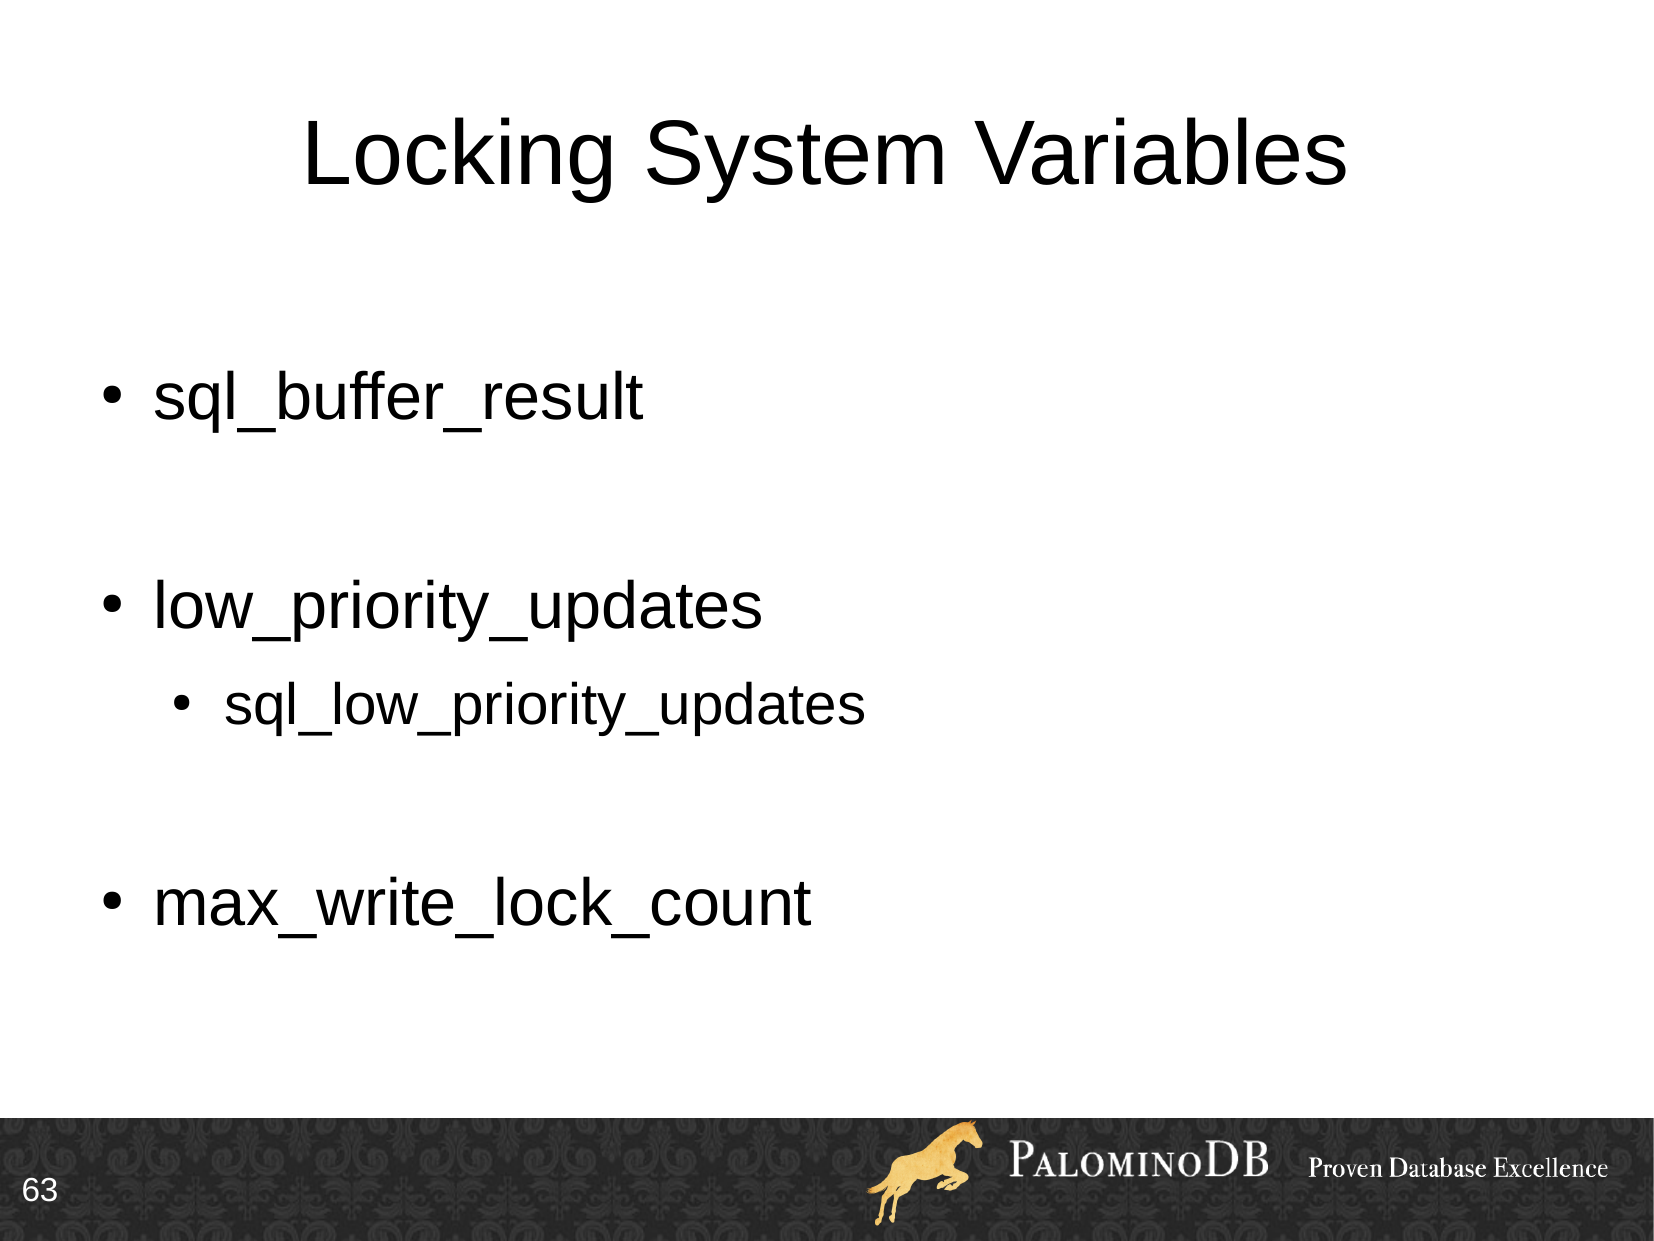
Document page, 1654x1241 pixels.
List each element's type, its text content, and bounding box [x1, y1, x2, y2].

list sql_buffer_result low_priority_updates sql_low_priority_updates max_write_lock_count [82, 254, 1571, 1074]
picture [0, 1109, 1654, 1241]
title Locking System Variables [82, 49, 1571, 254]
